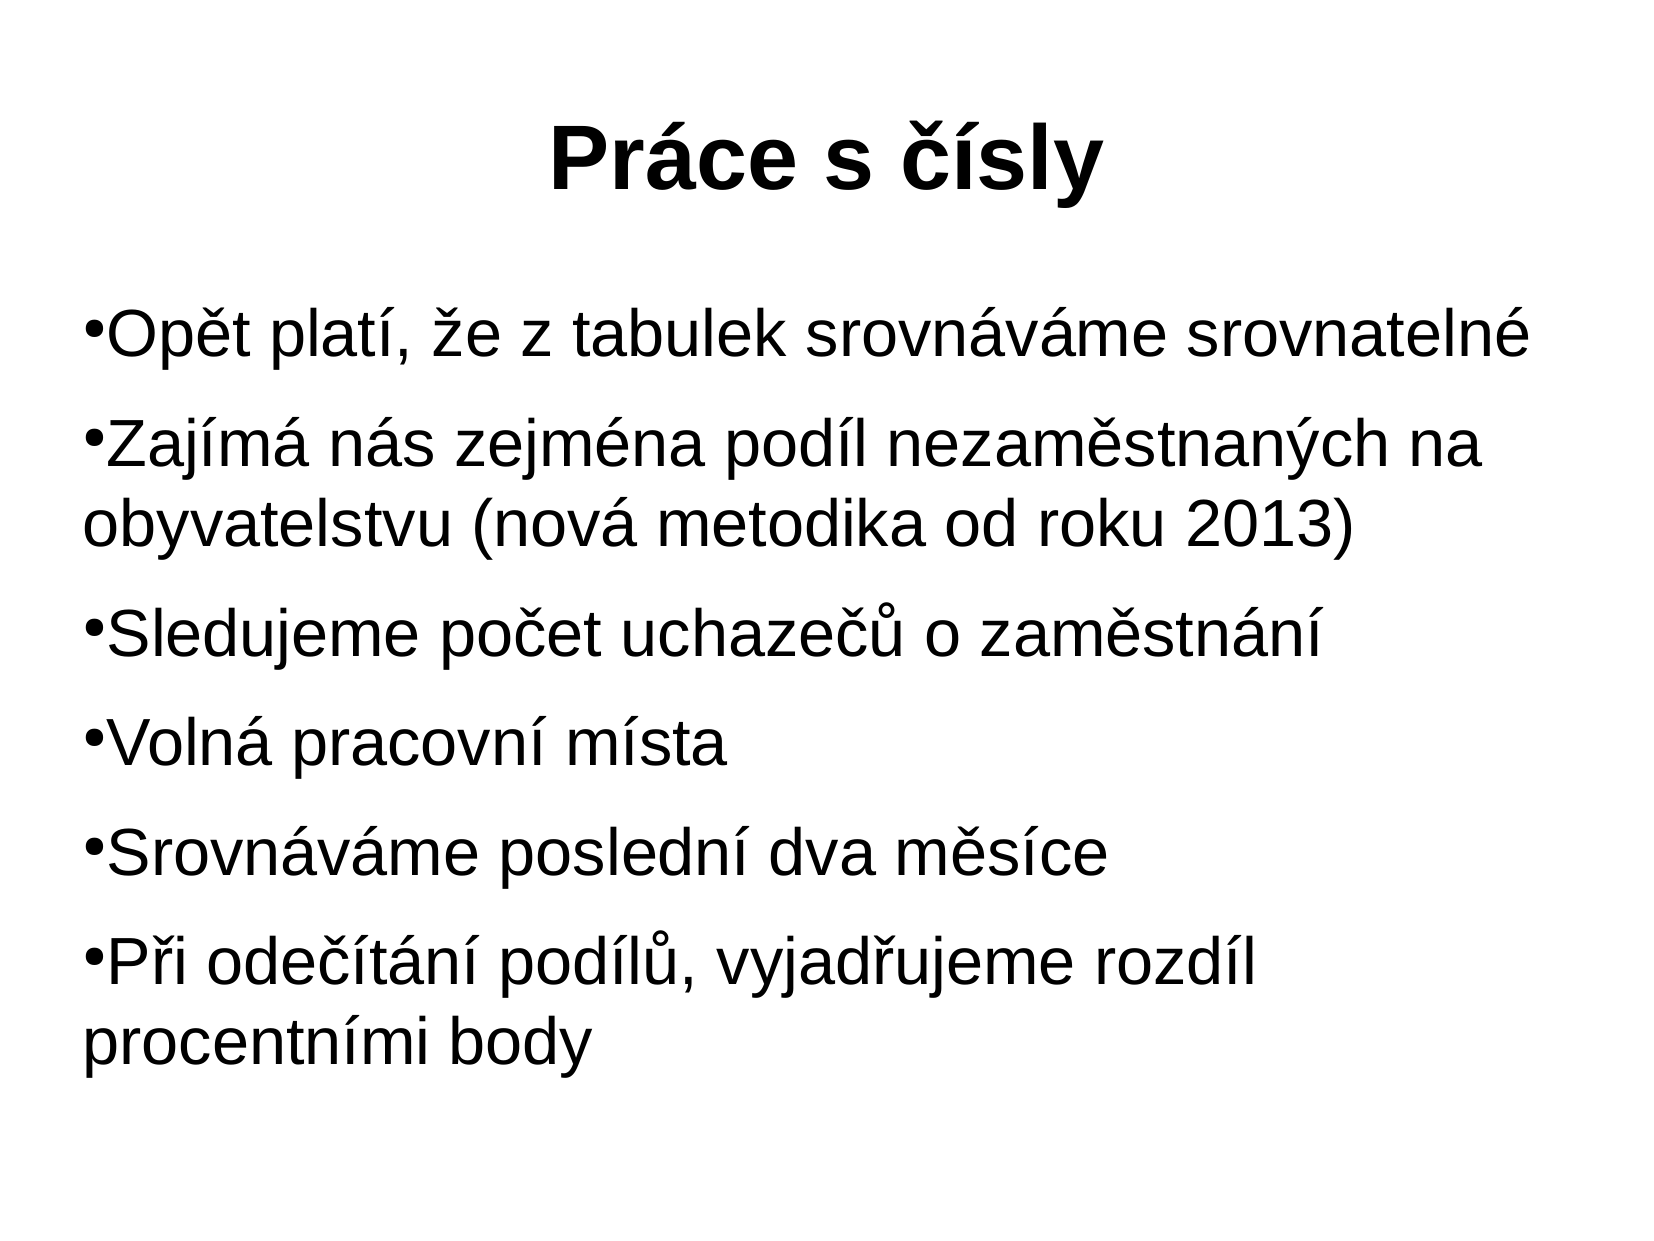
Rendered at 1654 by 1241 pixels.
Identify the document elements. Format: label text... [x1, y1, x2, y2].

title Práce s čísly [82, 49, 1571, 257]
list Opět platí, že z tabulek srovnáváme srovnatelné Zajímá nás zejména podíl nezaměstnaných na obyvatelstvu (nová metodika od roku 2013) Sledujeme počet uchazečů o zaměstnání Volná pracovní místa Srovnáváme poslední dva měsíce Při odečítání podílů, vyjadřujeme rozdíl procentními body [82, 290, 1571, 1111]
